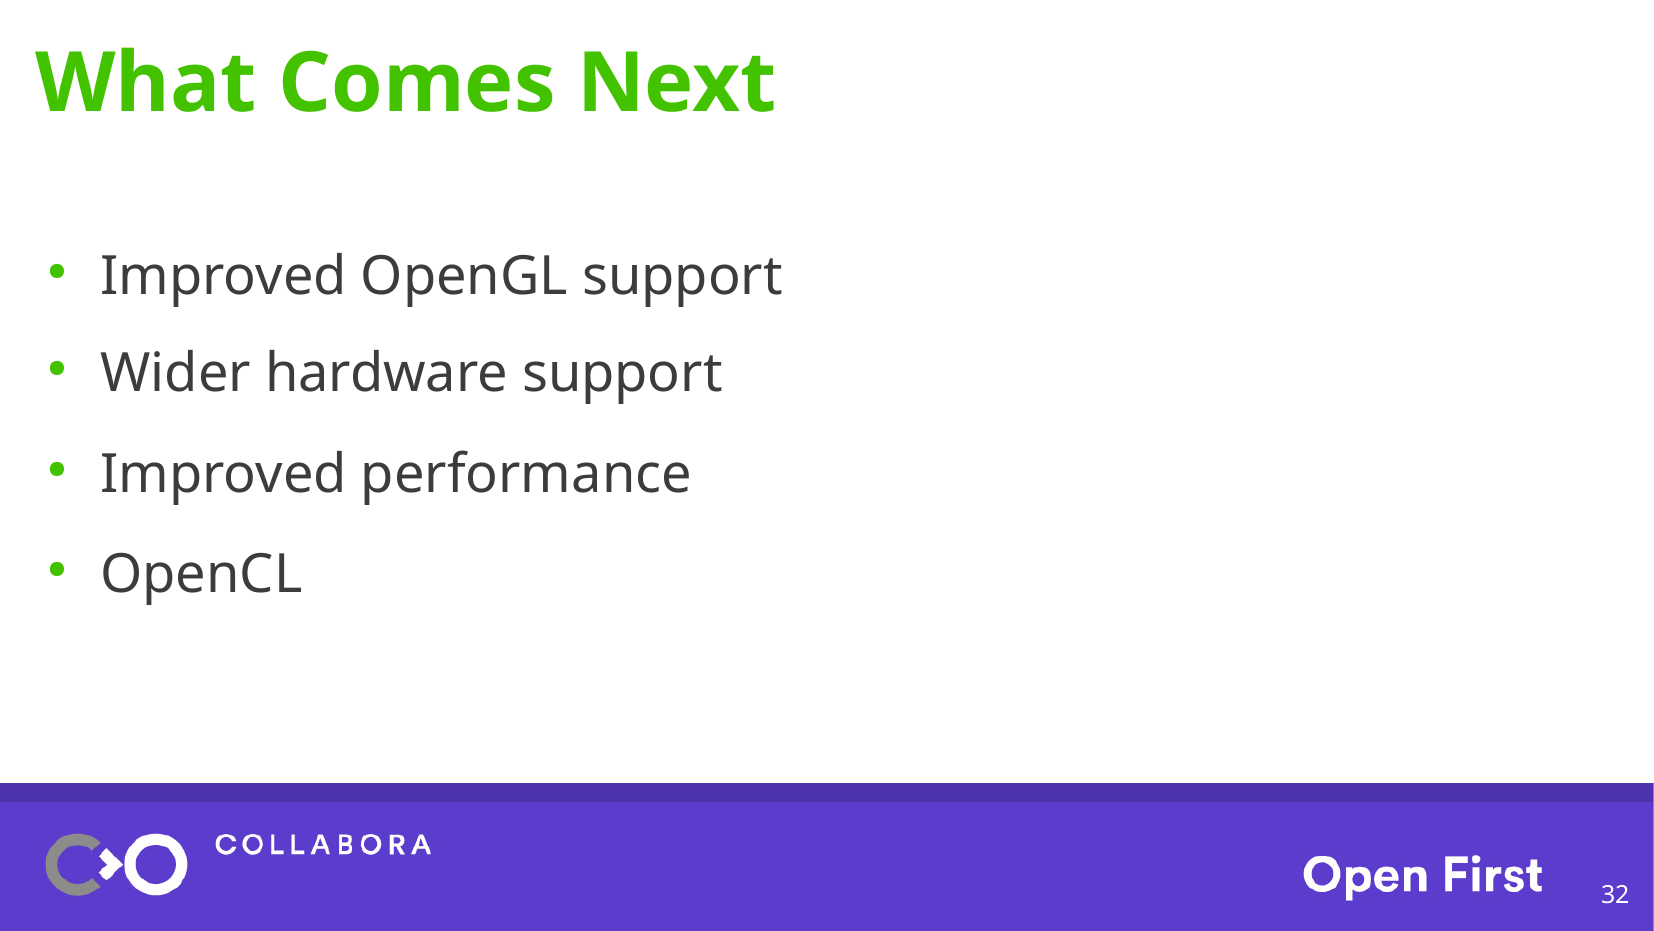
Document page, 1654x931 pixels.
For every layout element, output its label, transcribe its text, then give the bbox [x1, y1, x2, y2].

picture [0, 0, 1654, 931]
title What Comes Next [35, 28, 1609, 192]
list Improved OpenGL support Wider hardware support Improved performance OpenCL [29, 207, 1602, 851]
